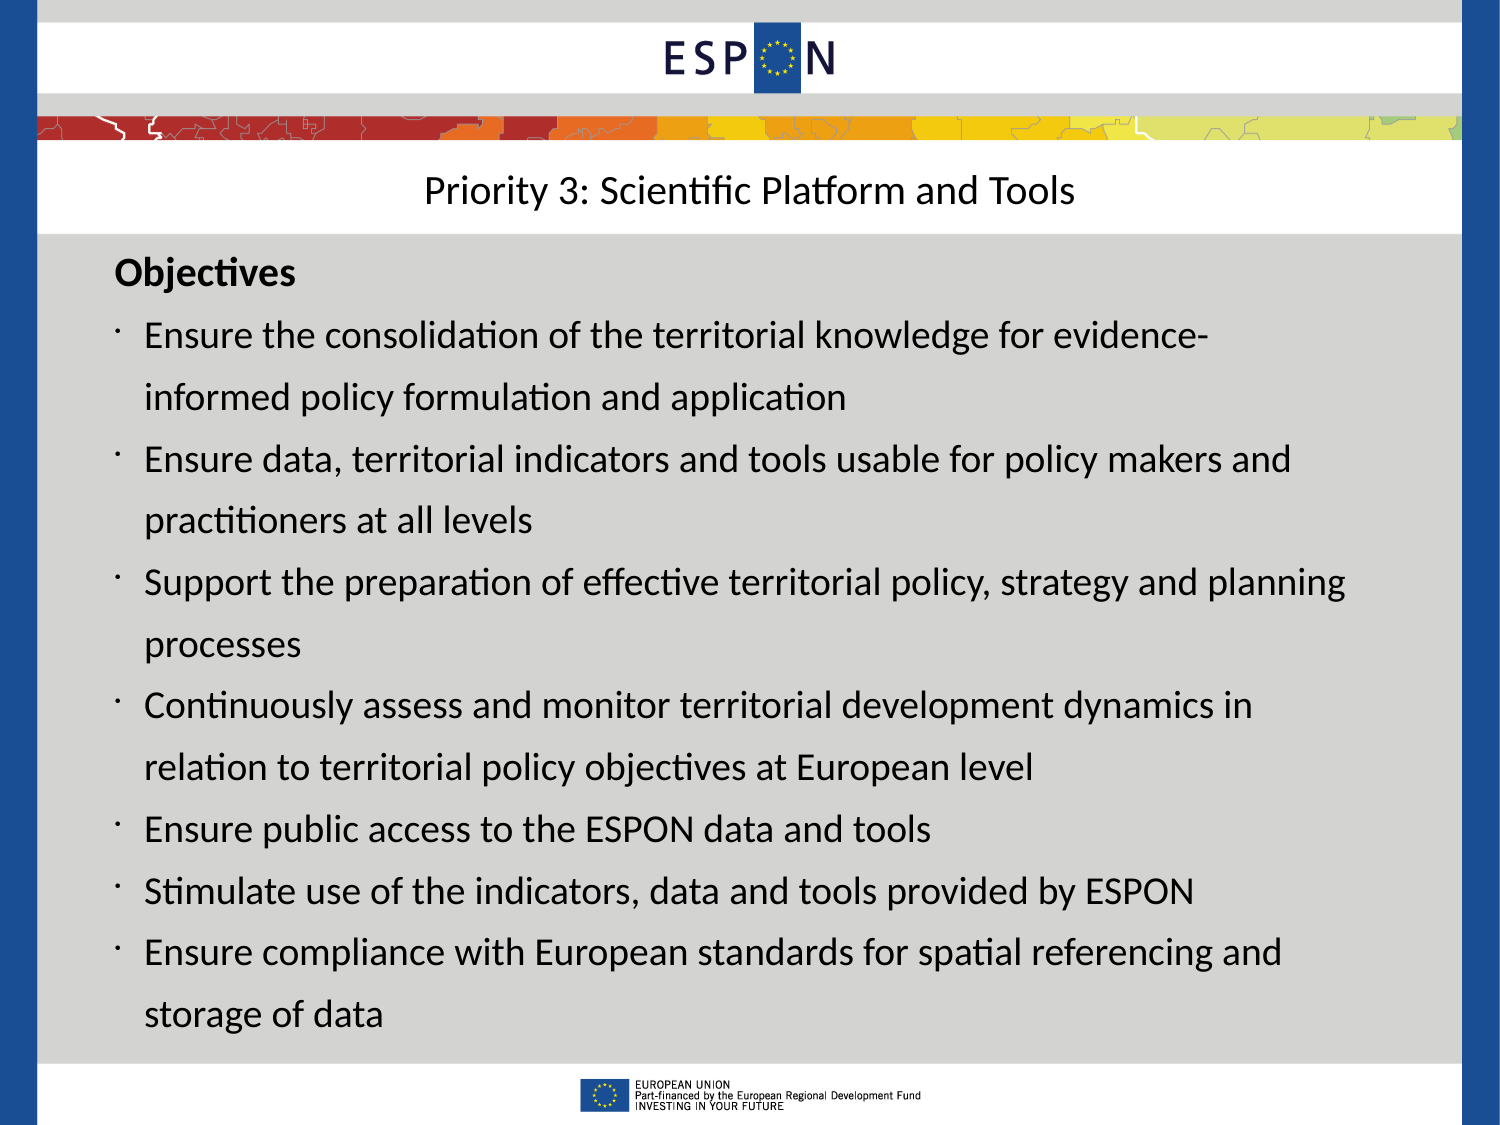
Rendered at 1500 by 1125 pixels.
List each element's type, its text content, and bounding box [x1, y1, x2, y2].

text_box Priority 3: Scientific Platform and Tools [74, 149, 1425, 225]
text_box Objectives Ensure the consolidation of the territorial knowledge for evidence-informed policy formulation and application Ensure data, territorial indicators and tools usable for policy makers and practitioners at all levels Support the preparation of effective territorial policy, strategy and planning processes Continuously assess and monitor territorial development dynamics in relation to territorial policy objectives at European level Ensure public access to the ESPON data and tools Stimulate use of the indicators, data and tools provided by ESPON Ensure compliance with European standards for spatial referencing and storage of data [99, 237, 1363, 1025]
picture [0, 0, 1500, 1125]
